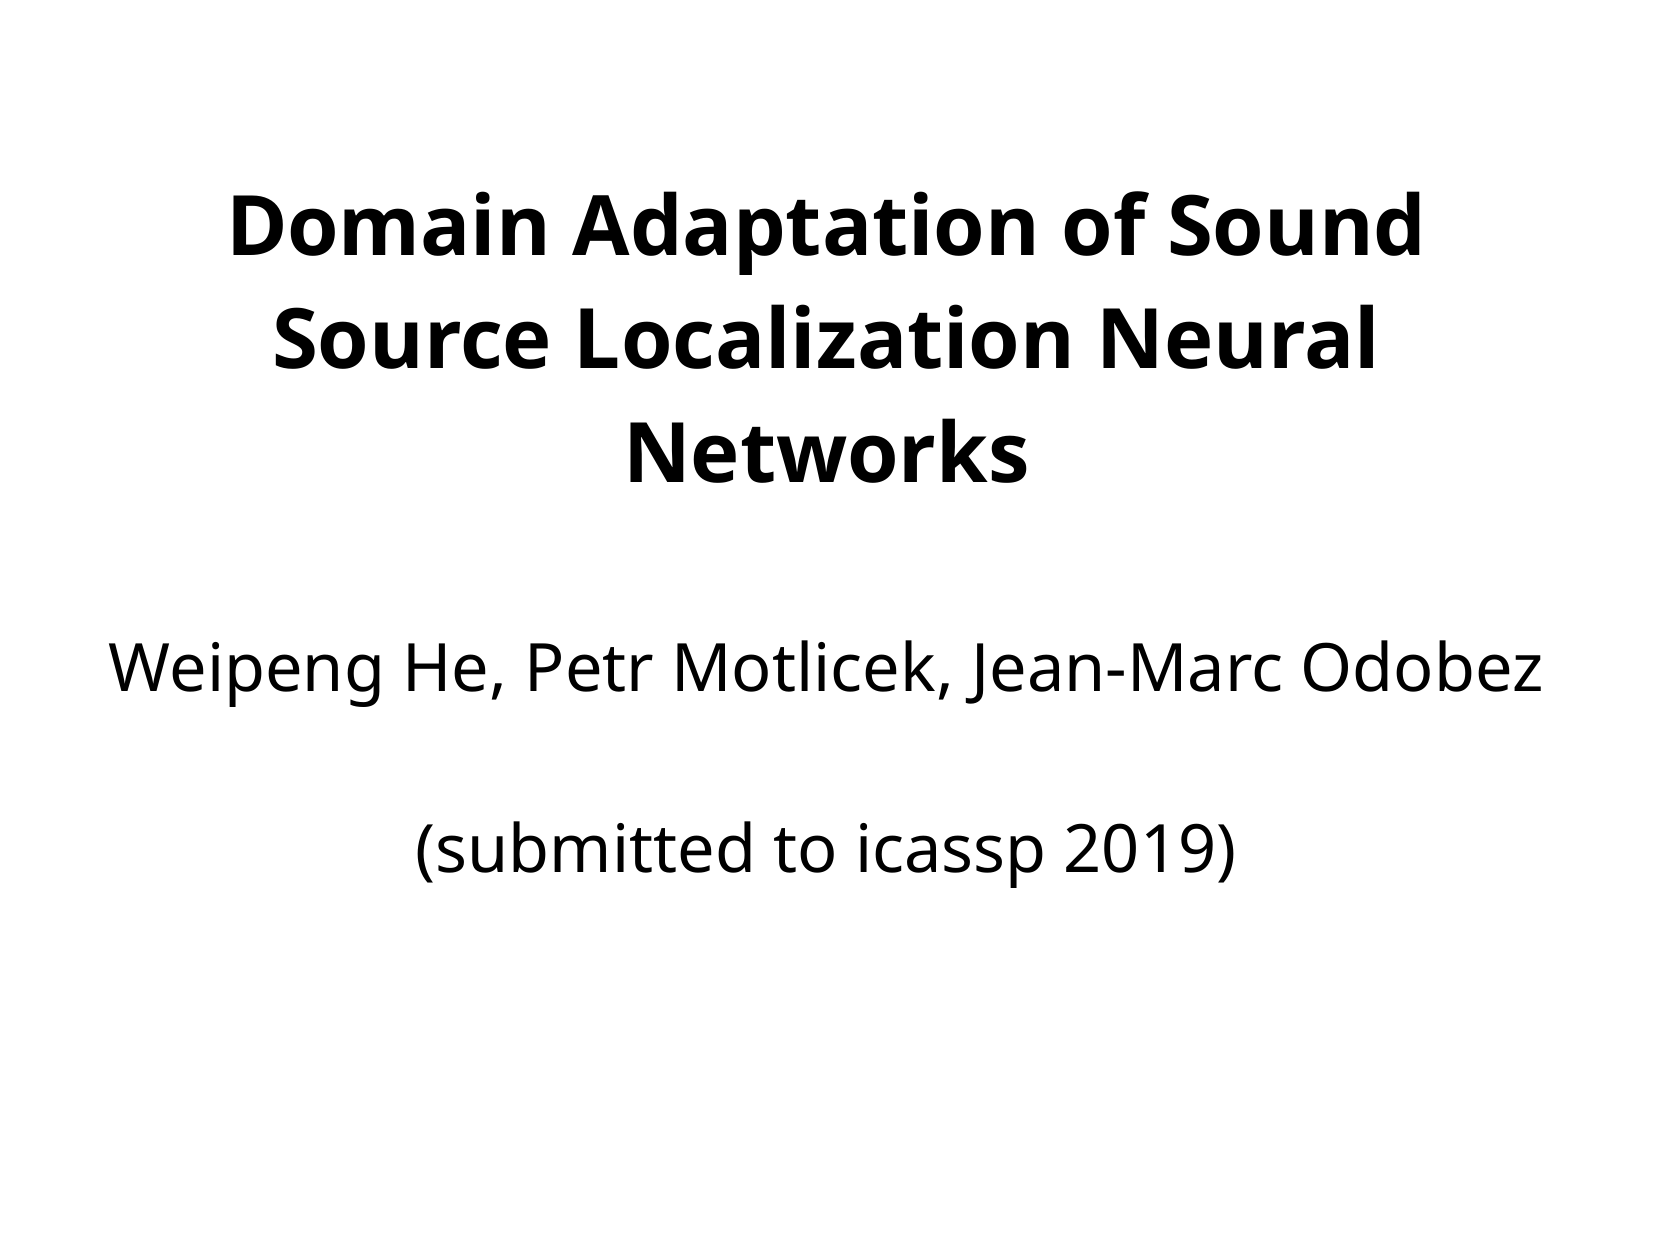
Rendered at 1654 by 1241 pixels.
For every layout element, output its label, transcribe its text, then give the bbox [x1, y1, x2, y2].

subtitle Domain Adaptation of Sound Source Localization Neural Networks Weipeng He, Petr Motlicek, Jean-Marc Odobez (submitted to icassp 2019) [82, 49, 1571, 1010]
